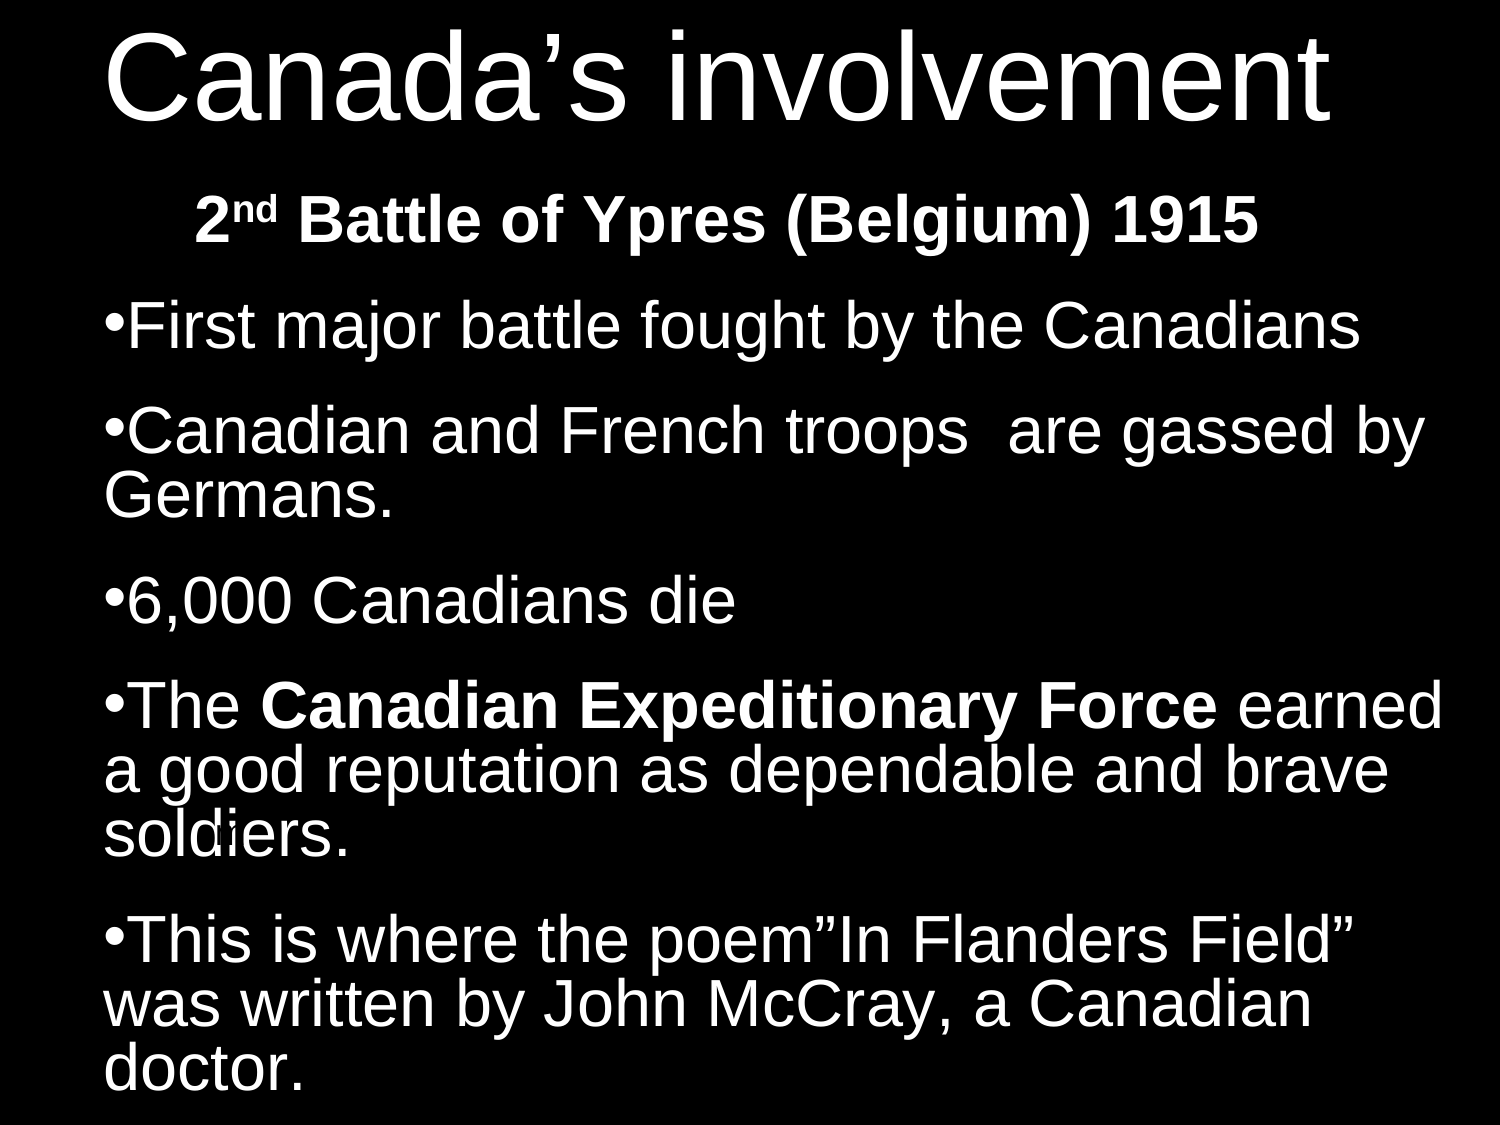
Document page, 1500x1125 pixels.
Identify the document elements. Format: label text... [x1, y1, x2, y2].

text_box Canada’s involvement [87, 0, 1426, 153]
text_box 2nd Battle of Ypres (Belgium) 1915 First major battle fought by the Canadians Canadian and French troops are gassed by Germans. 6,000 Canadians die The Canadian Expeditionary Force earned a good reputation as dependable and brave soldiers. This is where the poem”In Flanders Field” was written by John McCray, a Canadian doctor. [13, 183, 1477, 1111]
text_box m [199, 799, 438, 861]
